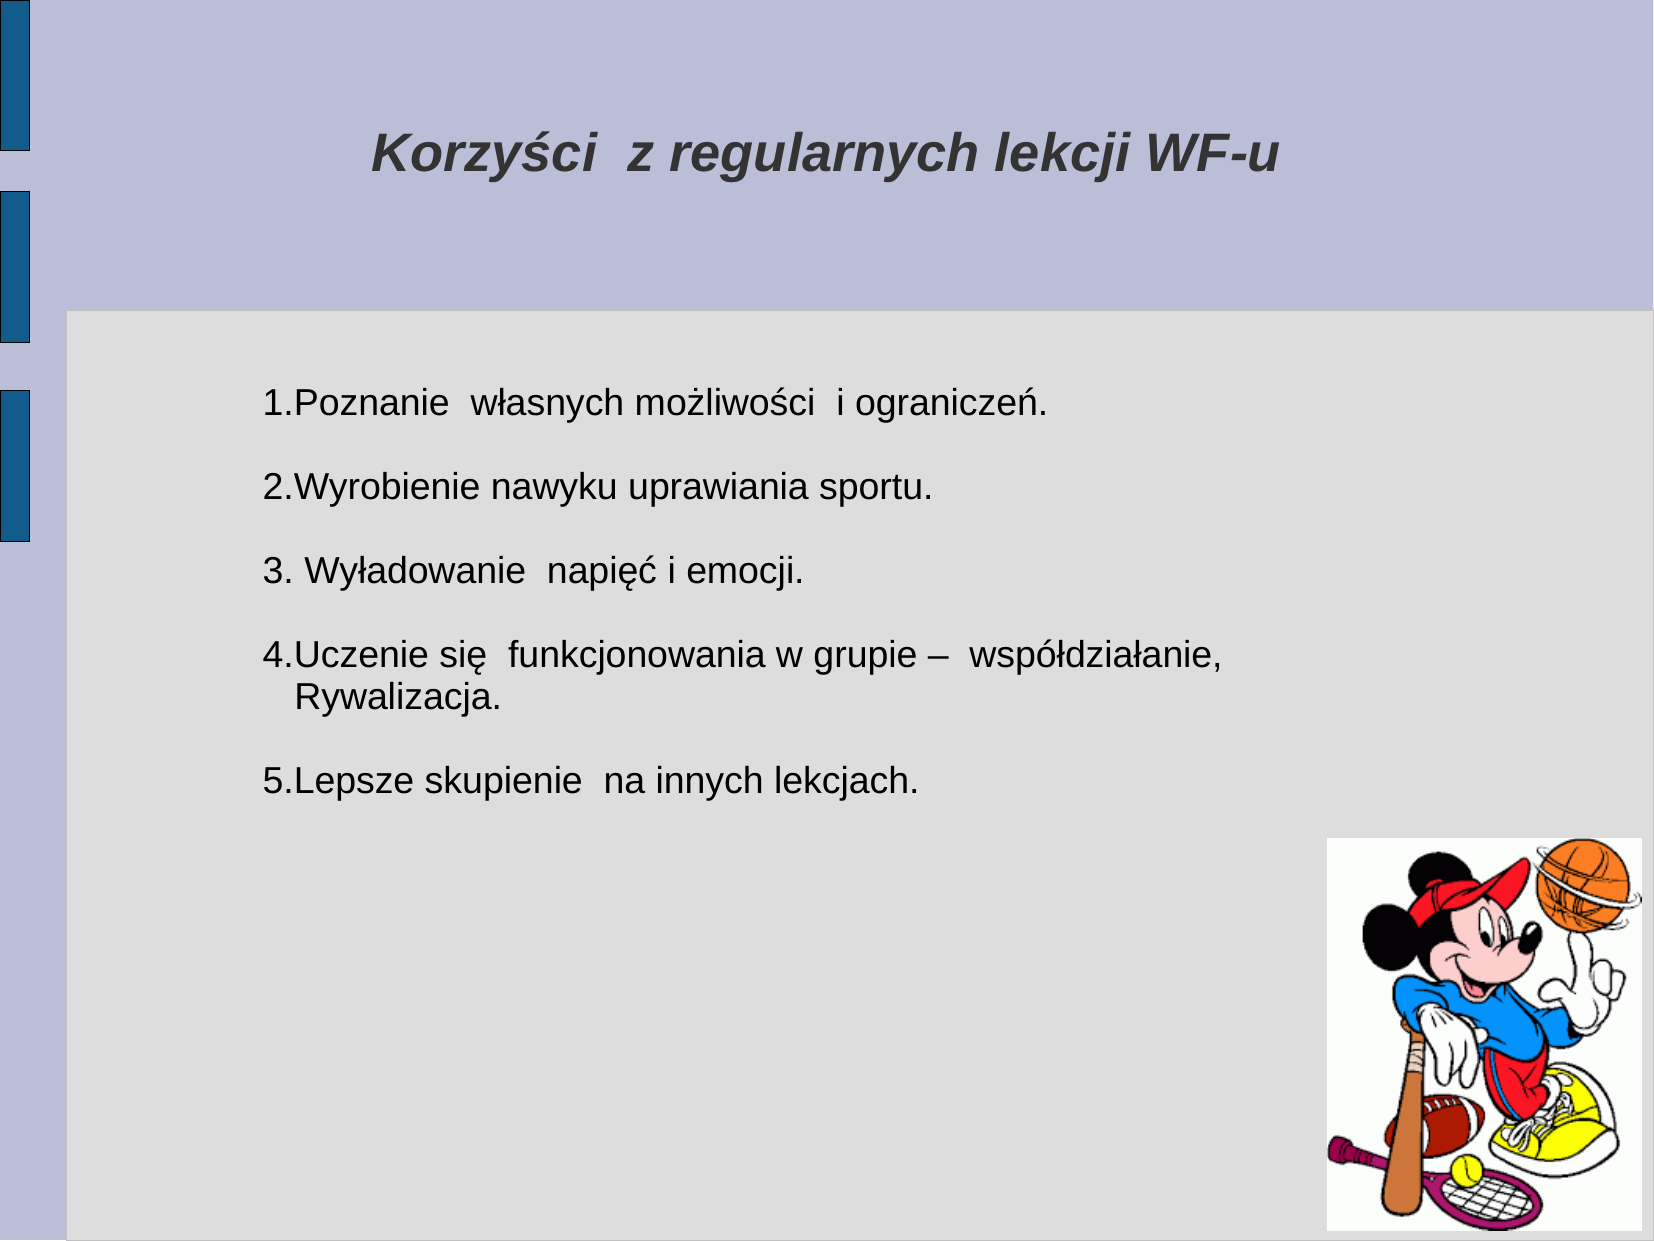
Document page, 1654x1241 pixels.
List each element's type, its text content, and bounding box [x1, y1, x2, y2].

text_box 1.Poznanie własnych możliwości i ograniczeń. 2.Wyrobienie nawyku uprawiania sportu. 3. Wyładowanie napięć i emocji. 4.Uczenie się funkcjonowania w grupie – współdziałanie, Rywalizacja. 5.Lepsze skupienie na innych lekcjach. [248, 332, 1397, 810]
title Korzyści z regularnych lekcji WF-u [82, 49, 1571, 257]
picture [1327, 838, 1642, 1231]
